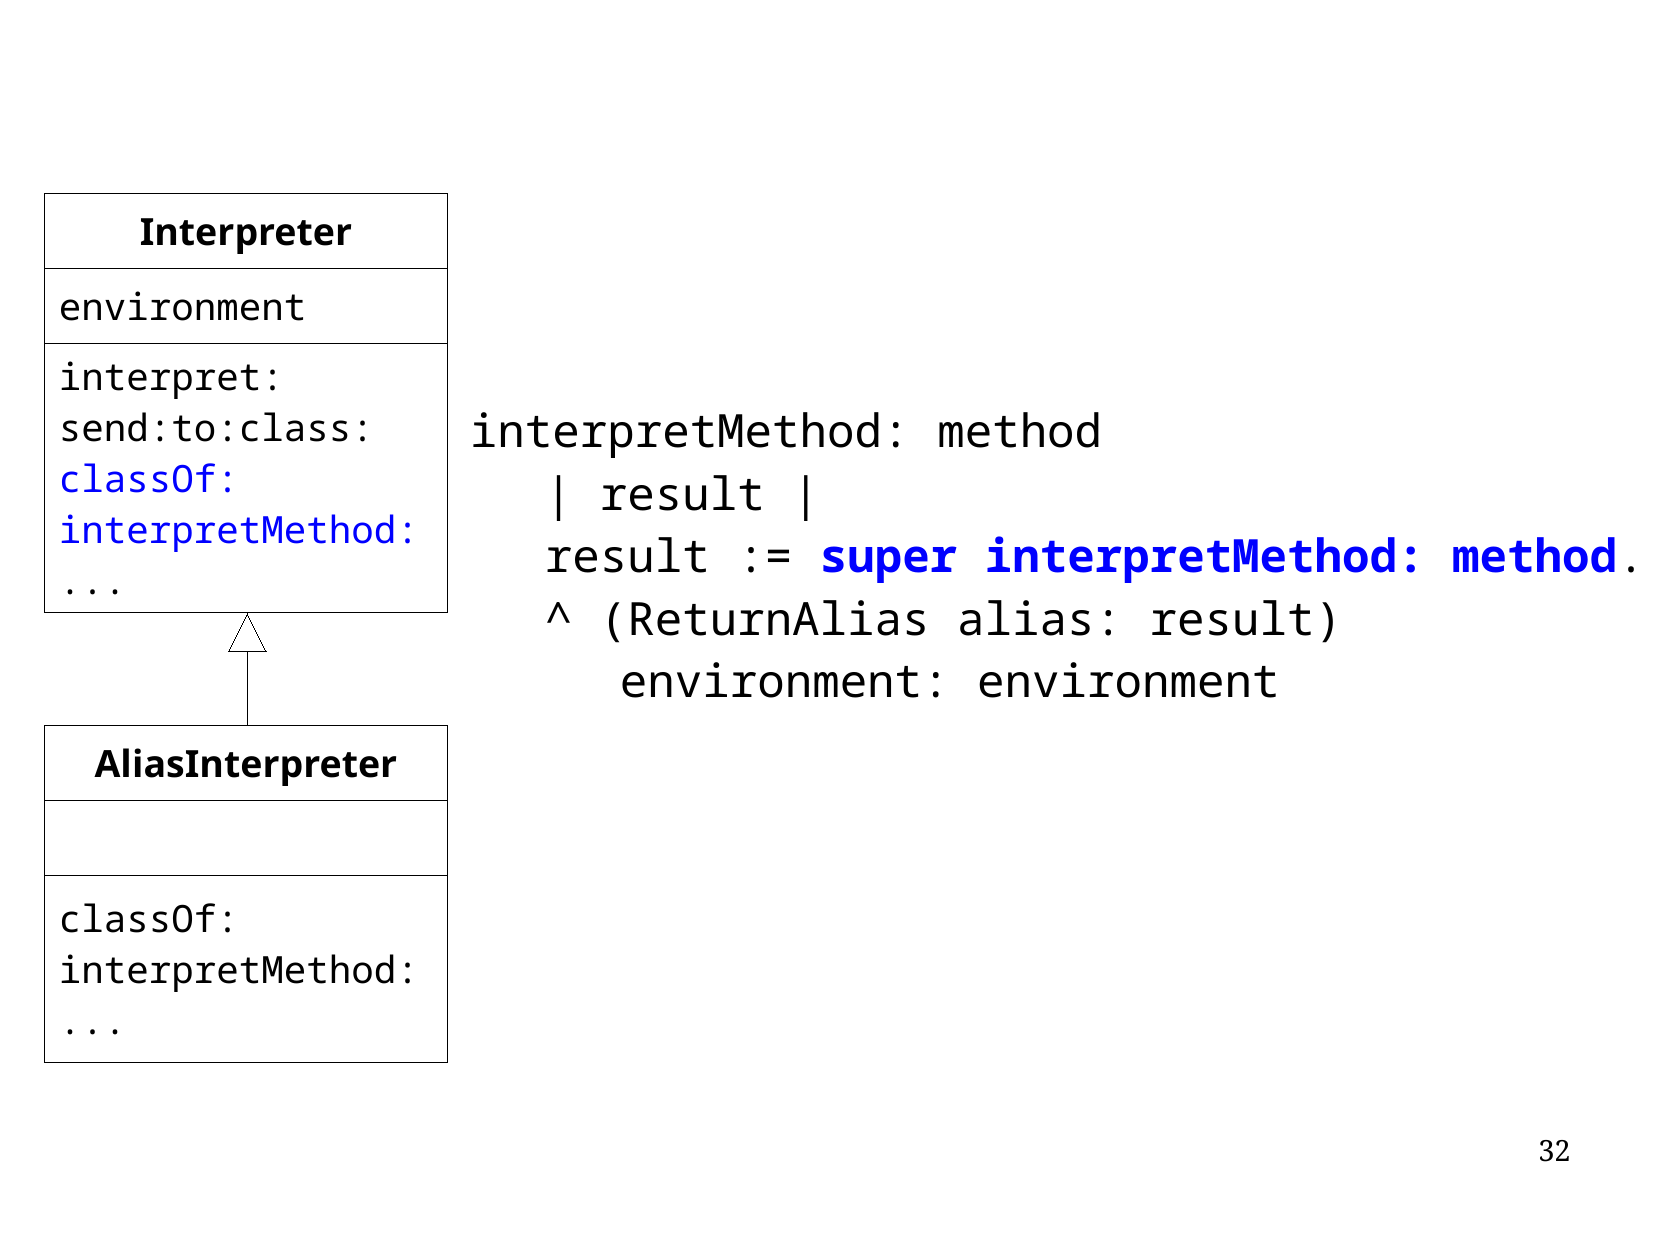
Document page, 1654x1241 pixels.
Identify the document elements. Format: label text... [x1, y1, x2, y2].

text_box [44, 800, 448, 875]
text_box interpret: send:to:class: classOf: interpretMethod: ... [44, 343, 448, 613]
text_box classOf: interpretMethod: ... [44, 875, 448, 1063]
subtitle interpretMethod: method | result | result := super interpretMethod: method. ^ (ReturnAlias alias: result) environment: environment [469, 219, 1654, 942]
text_box Interpreter [44, 193, 448, 268]
text_box environment [44, 268, 448, 343]
text_box AliasInterpreter [44, 725, 448, 800]
text_box [228, 614, 267, 652]
